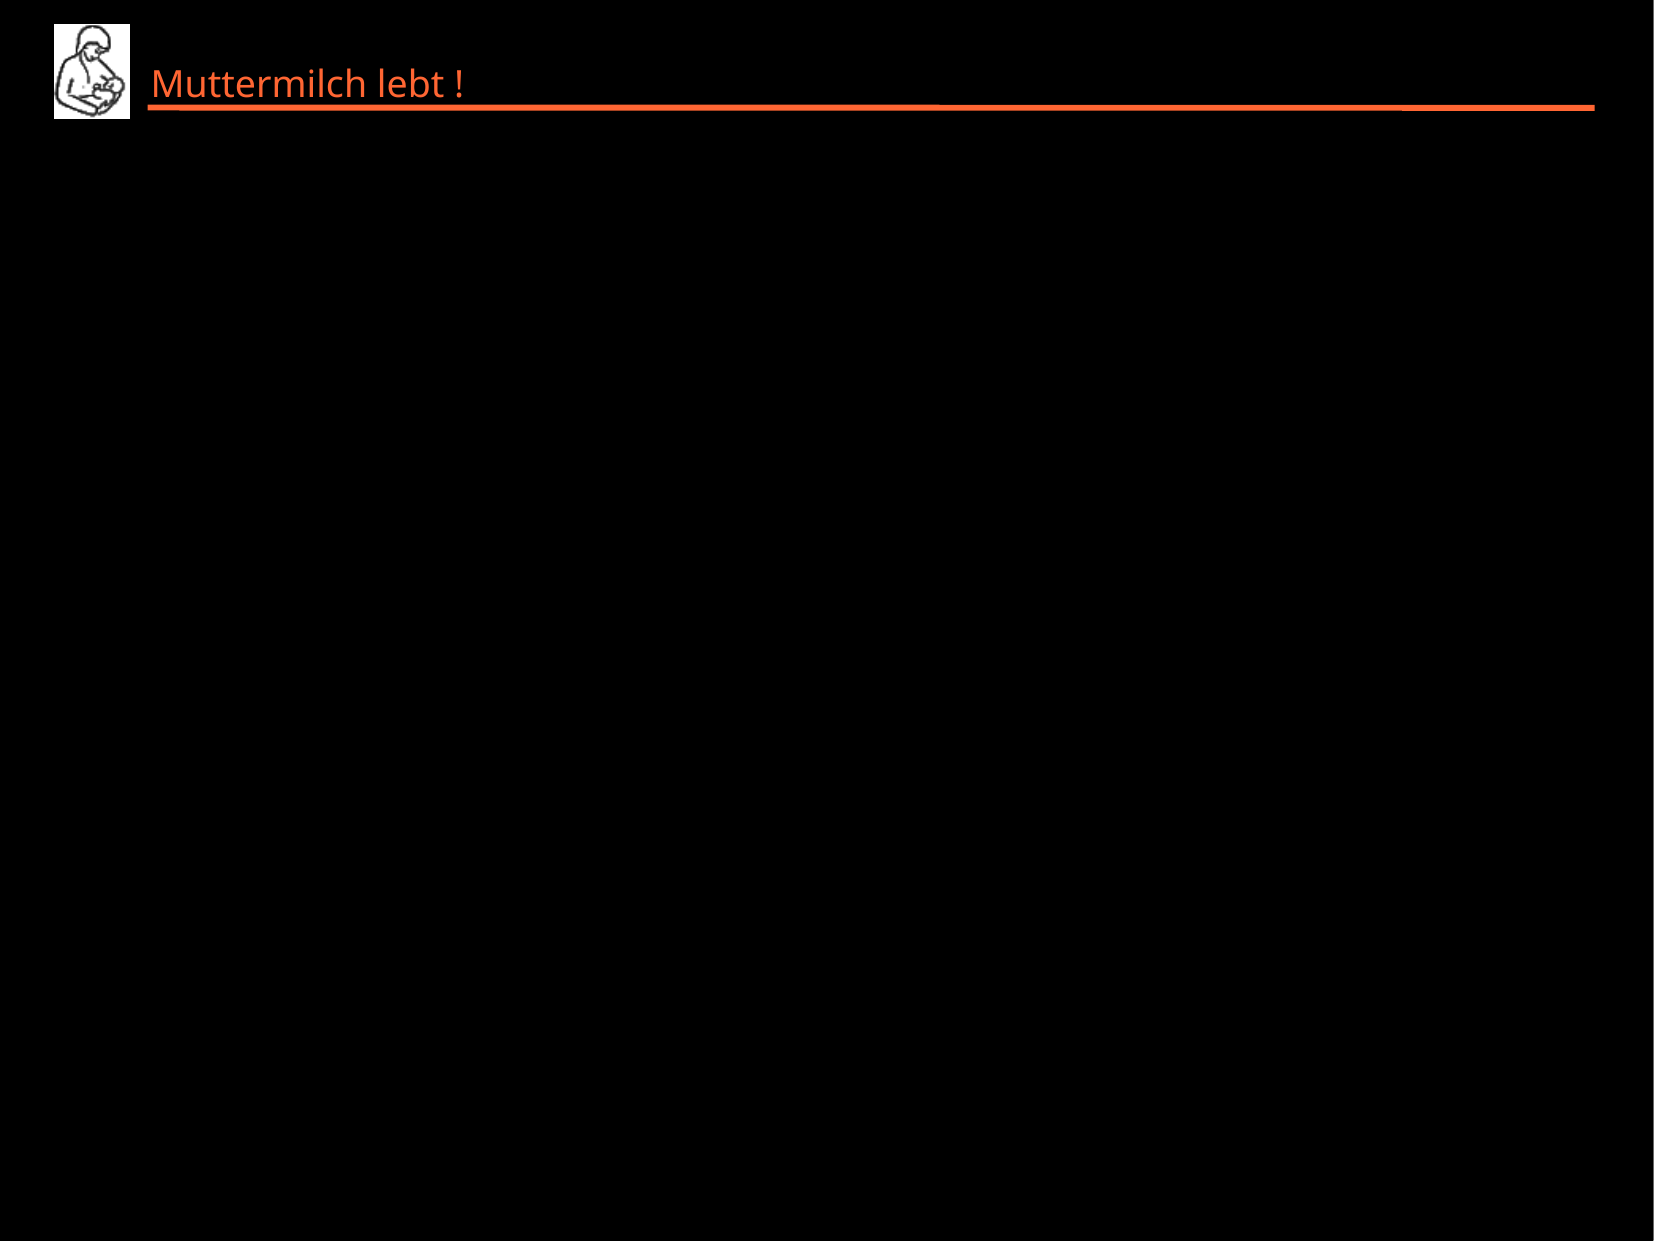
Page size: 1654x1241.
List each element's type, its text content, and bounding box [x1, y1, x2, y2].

text_box [0, 0, 1654, 1241]
text_box Muttermilch lebt ! [135, 41, 531, 117]
picture [54, 24, 130, 119]
